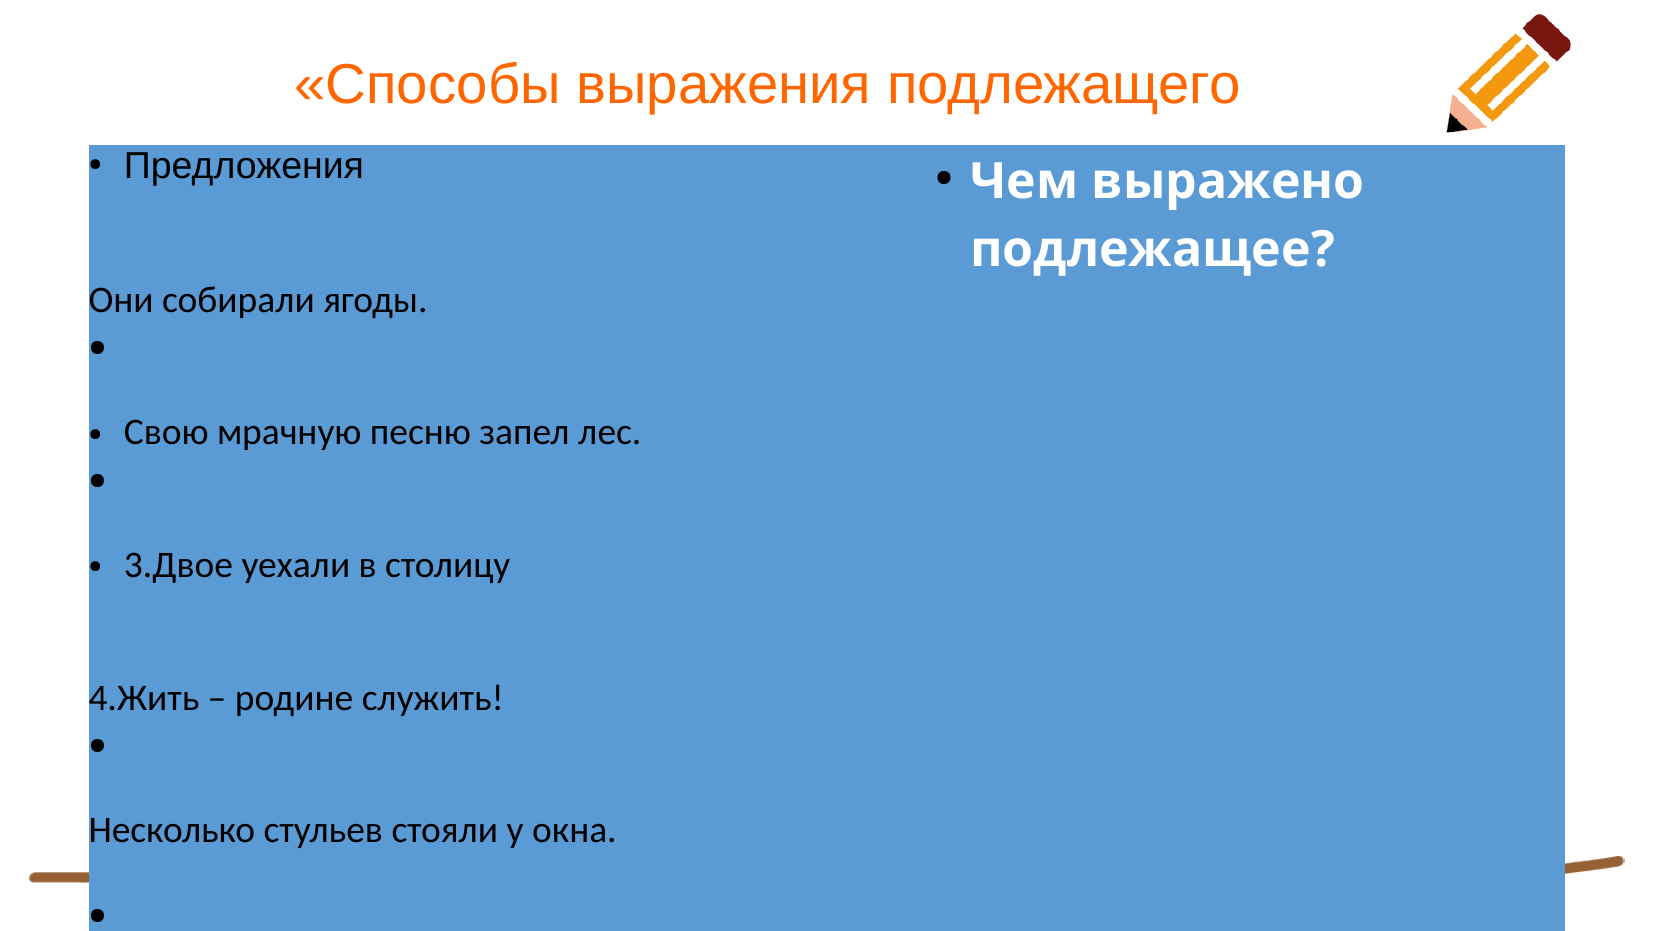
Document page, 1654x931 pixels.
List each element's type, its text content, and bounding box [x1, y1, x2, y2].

title «Способы выражения подлежащего [88, 29, 1447, 133]
table_cell Свою мрачную песню запел лес. [89, 416, 935, 549]
table_cell 3.Двое уехали в столицу [89, 549, 935, 682]
table_cell [935, 549, 1565, 682]
table_header Чем выражено подлежащее? [935, 145, 1565, 284]
table_cell Несколько стульев стояли у окна. [89, 814, 935, 931]
table_cell [935, 416, 1565, 549]
table_cell Они собирали ягоды. [89, 284, 935, 416]
table_cell [935, 682, 1565, 814]
table_cell [935, 814, 1565, 931]
table_cell [935, 284, 1565, 416]
table_header Предложения [89, 145, 935, 284]
table_cell 4.Жить – родине служить! [89, 682, 935, 814]
